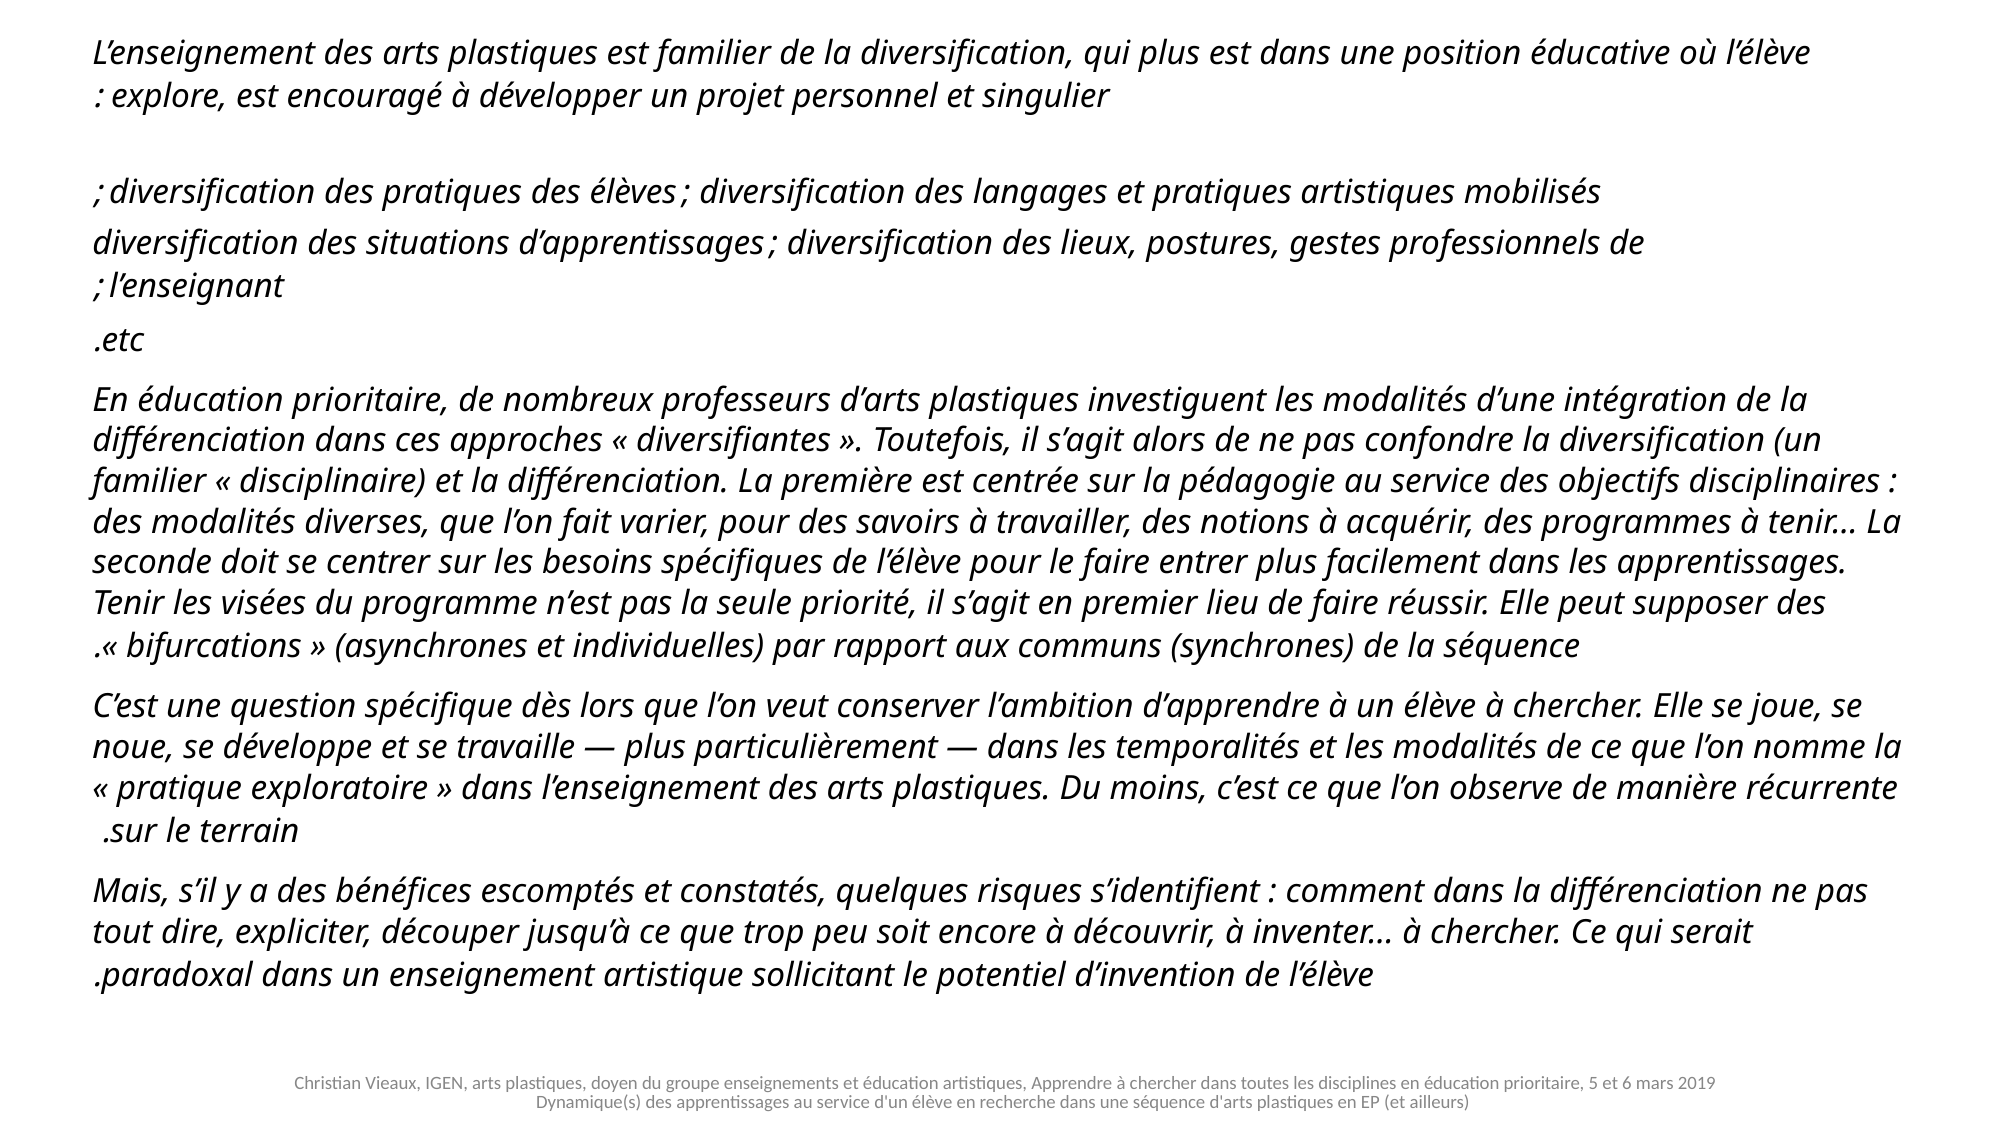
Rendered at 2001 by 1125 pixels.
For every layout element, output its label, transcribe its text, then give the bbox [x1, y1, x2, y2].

text_box Christian Vieaux, IGEN, arts plastiques, doyen du groupe enseignements et éducation artistiques, Apprendre à chercher dans toutes les disciplines en éducation prioritaire, 5 et 6 mars 2019 Dynamique(s) des apprentissages au service d'un élève en recherche dans une séquence d'arts plastiques en EP (et ailleurs) [70, 1068, 1935, 1125]
text_box L’enseignement des arts plastiques est familier de la diversification, qui plus est dans une position éducative où l’élève explore, est encouragé à développer un projet personnel et singulier : diversification des pratiques des élèves ; diversification des langages et pratiques artistiques mobilisés ; diversification des situations d’apprentissages ; diversification des lieux, postures, gestes professionnels de l’enseignant ; etc. En éducation prioritaire, de nombreux professeurs d’arts plastiques investiguent les modalités d’une intégration de la différenciation dans ces approches « diversifiantes ». Toutefois, il s’agit alors de ne pas confondre la diversification (un familier « disciplinaire) et la différenciation. La première est centrée sur la pédagogie au service des objectifs disciplinaires : des modalités diverses, que l’on fait varier, pour des savoirs à travailler, des notions à acquérir, des programmes à tenir… La seconde doit se centrer sur les besoins spécifiques de l’élève pour le faire entrer plus facilement dans les apprentissages. Tenir les visées du programme n’est pas la seule priorité, il s’agit en premier lieu de faire réussir. Elle peut supposer des « bifurcations » (asynchrones et individuelles) par rapport aux communs (synchrones) de la séquence. C’est une question spécifique dès lors que l’on veut conserver l’ambition d’apprendre à un élève à chercher. Elle se joue, se noue, se développe et se travaille — plus particulièrement — dans les temporalités et les modalités de ce que l’on nomme la « pratique exploratoire » dans l’enseignement des arts plastiques. Du moins, c’est ce que l’on observe de manière récurrente sur le terrain. Mais, s’il y a des bénéfices escomptés et constatés, quelques risques s’identifient : comment dans la différenciation ne pas tout dire, expliciter, découper jusqu’à ce que trop peu soit encore à découvrir, à inventer… à chercher. Ce qui serait paradoxal dans un enseignement artistique sollicitant le potentiel d’invention de l’élève. [77, 24, 1928, 1049]
